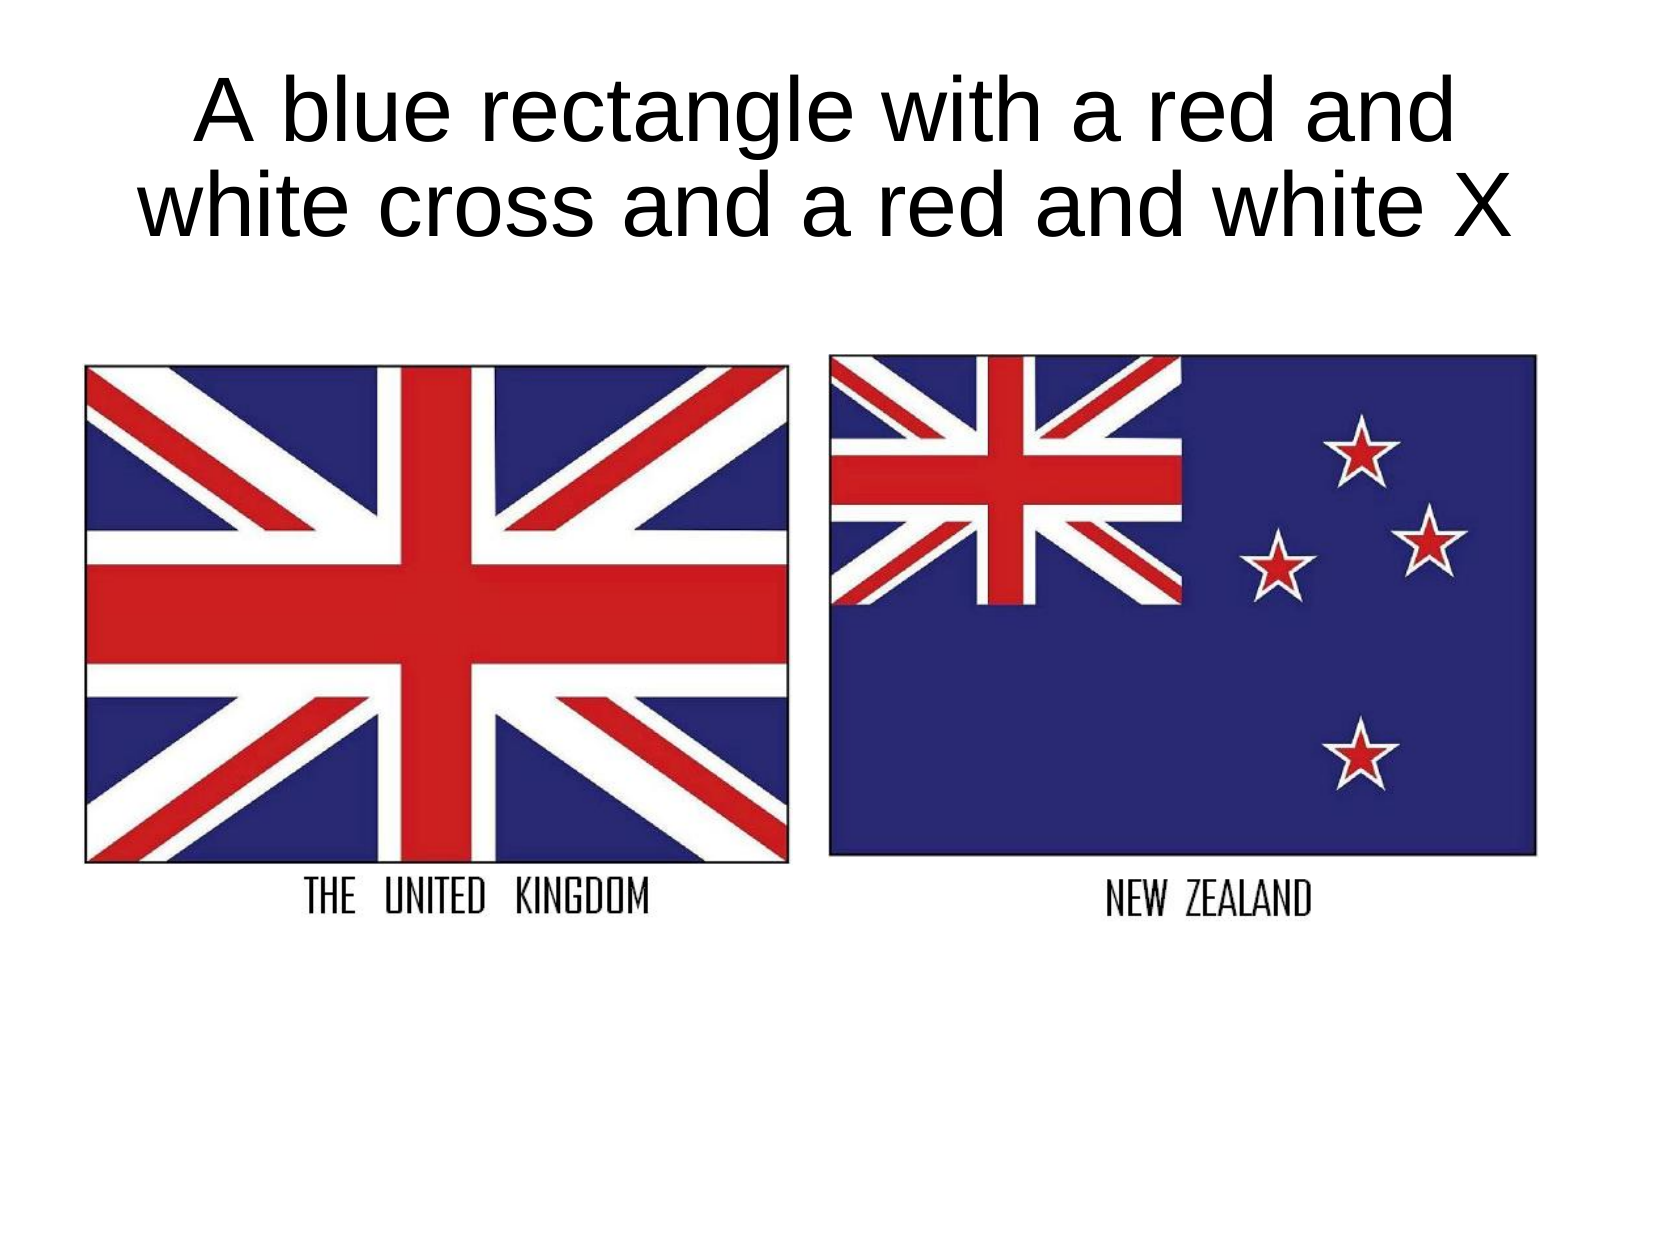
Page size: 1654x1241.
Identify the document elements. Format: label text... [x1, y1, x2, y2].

picture [82, 363, 793, 937]
picture [828, 354, 1539, 945]
title A blue rectangle with a red and white cross and a red and white X [82, 56, 1571, 265]
